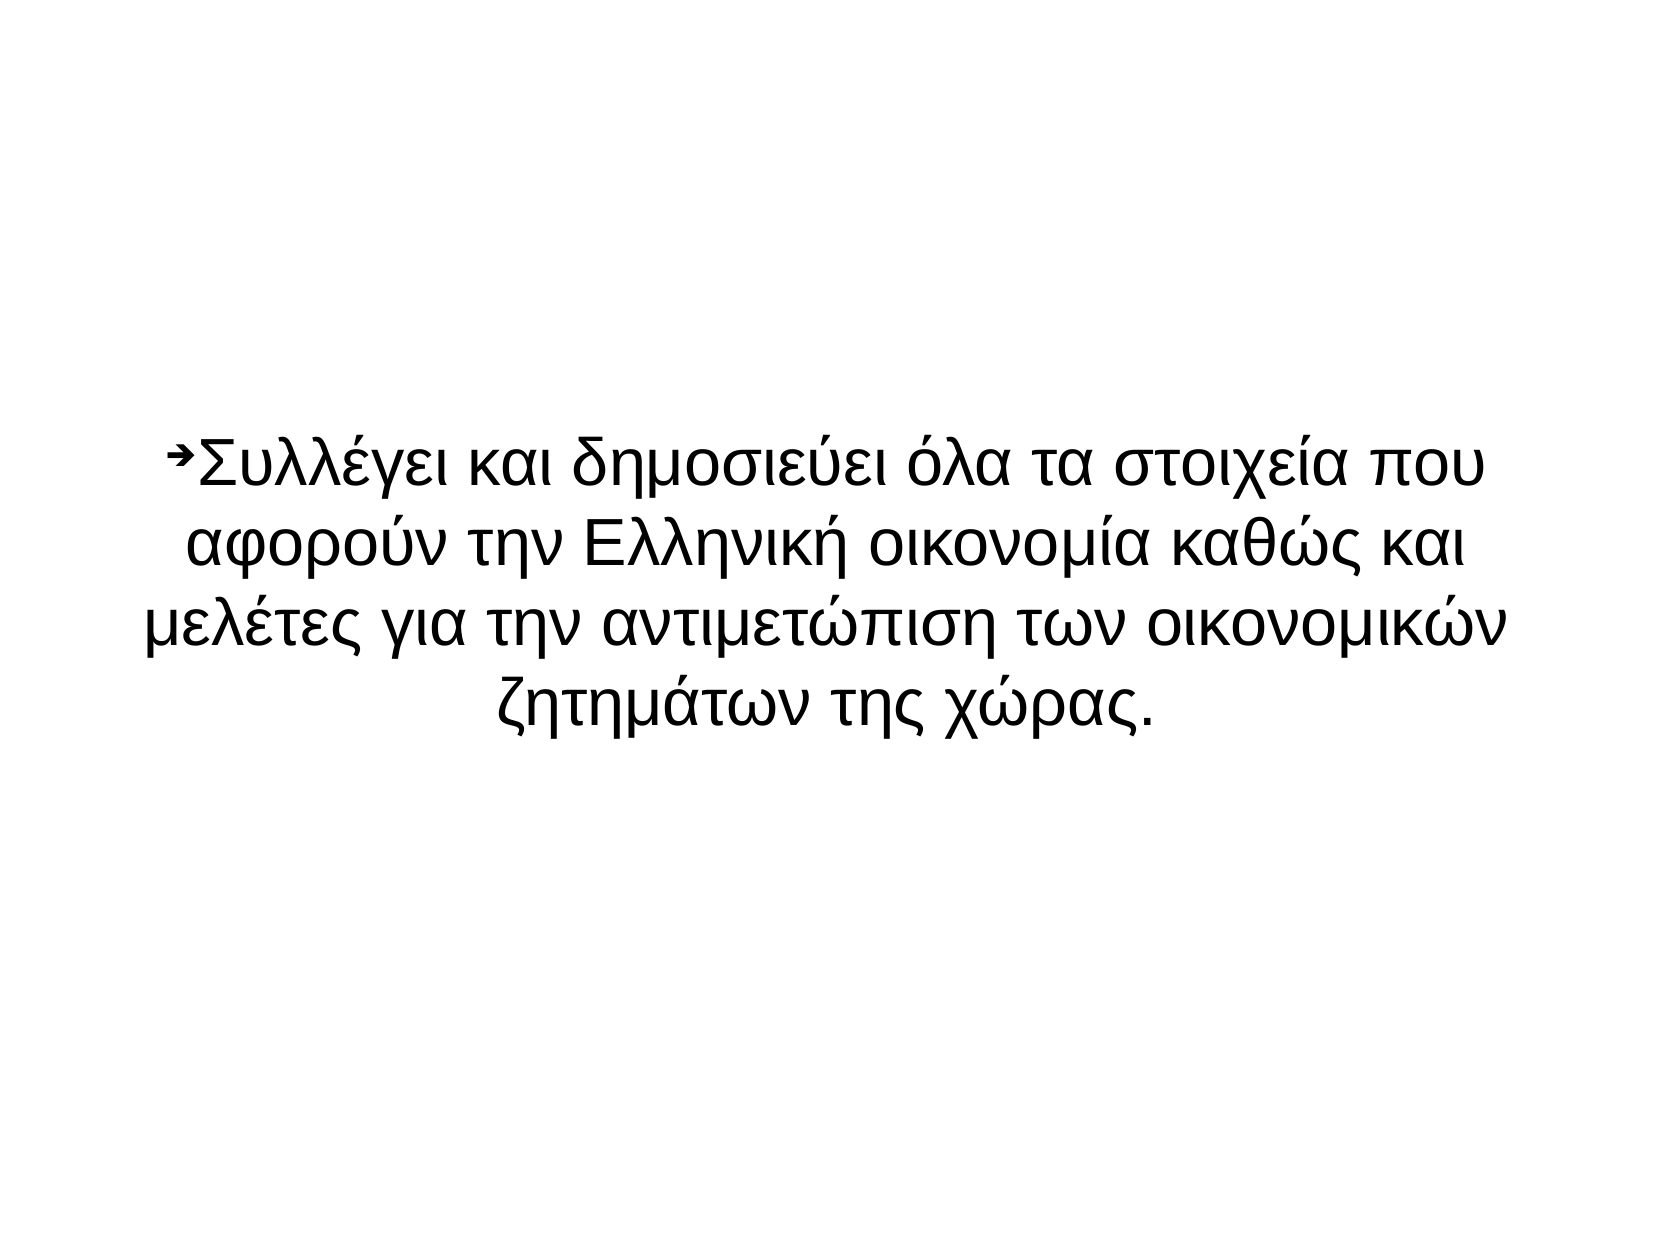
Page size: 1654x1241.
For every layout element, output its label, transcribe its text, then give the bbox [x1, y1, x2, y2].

subtitle Συλλέγει και δημοσιεύει όλα τα στοιχεία που αφορούν την Ελληνική οικονομία καθώς και μελέτες για την αντιμετώπιση των οικονομικών ζητημάτων της χώρας. [82, 49, 1571, 1109]
